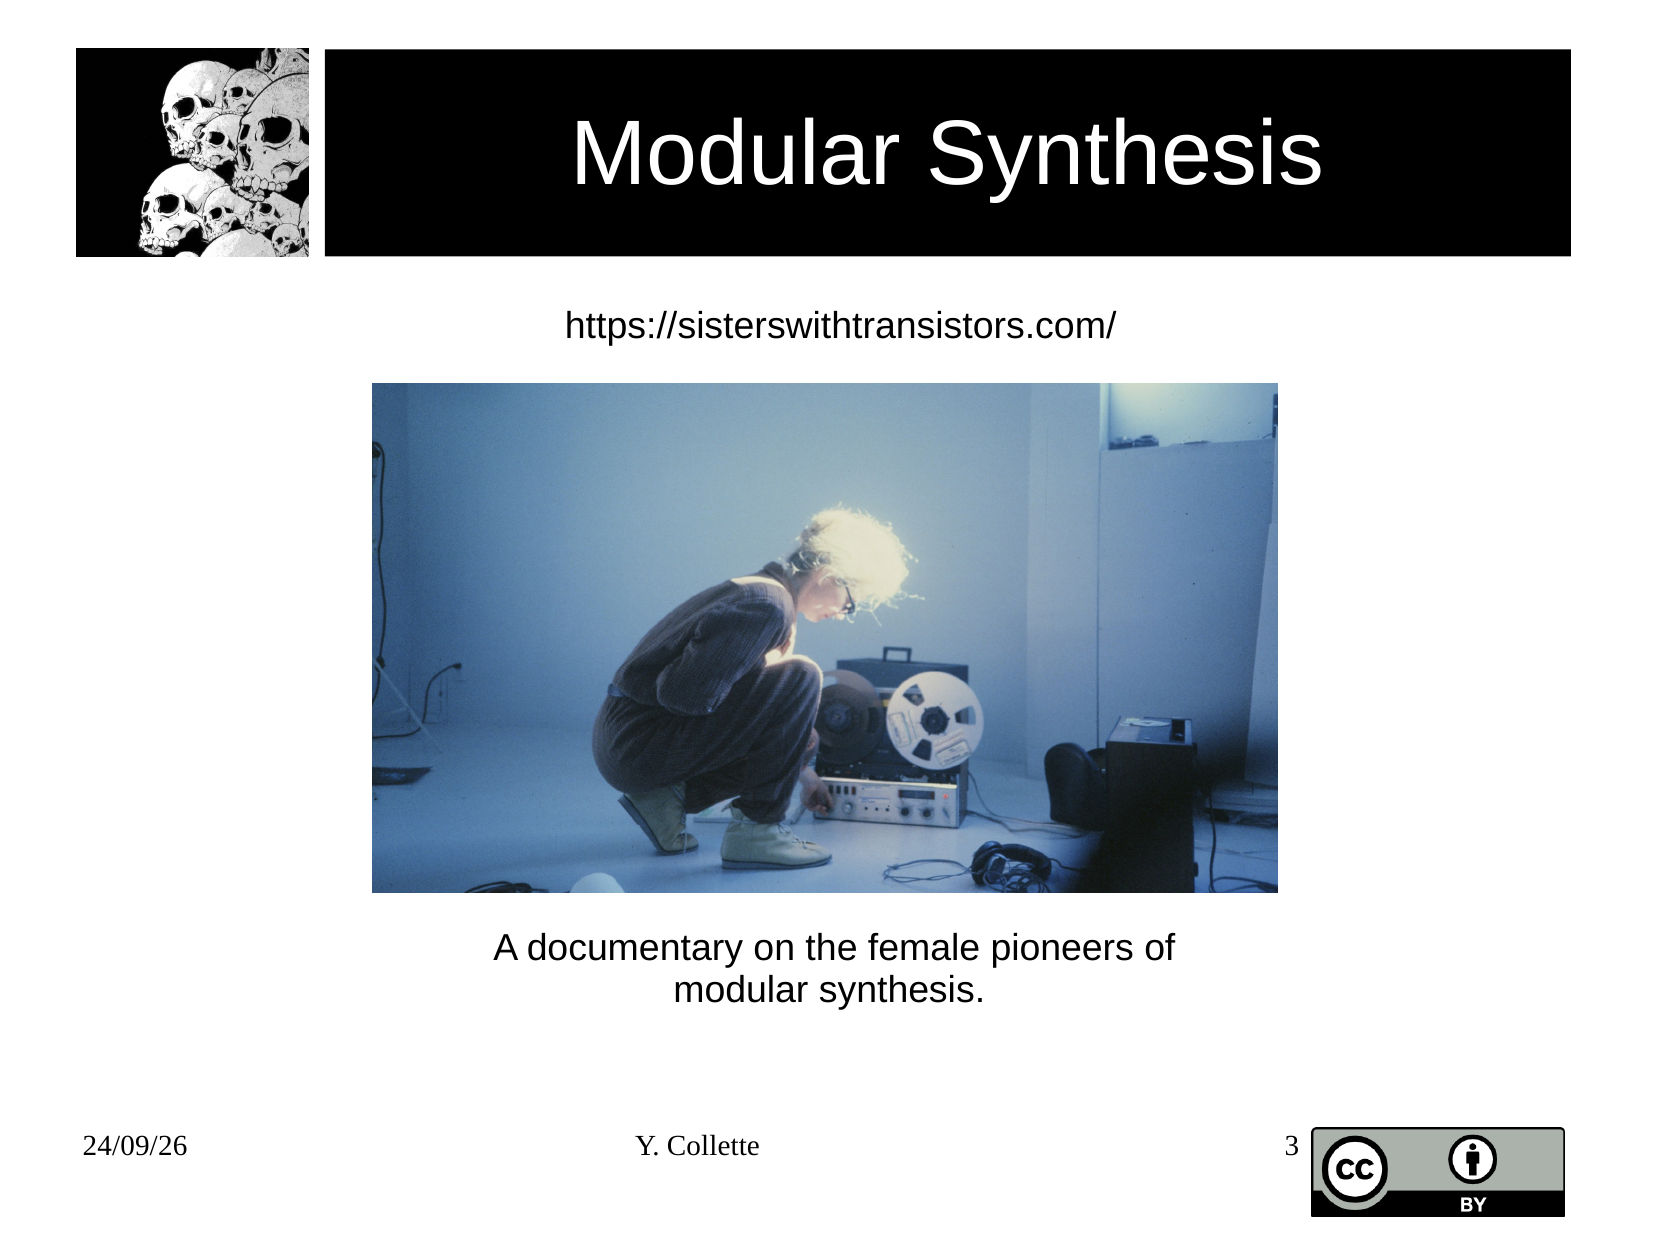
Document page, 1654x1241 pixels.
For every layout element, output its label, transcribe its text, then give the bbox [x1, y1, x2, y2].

picture [372, 383, 1278, 893]
text_box https://sisterswithtransistors.com/ [550, 297, 1146, 367]
picture [1311, 1127, 1565, 1217]
text_box A documentary on the female pioneers of modular synthesis. [415, 918, 1254, 1018]
picture [76, 48, 309, 257]
title Modular Synthesis [324, 49, 1571, 257]
